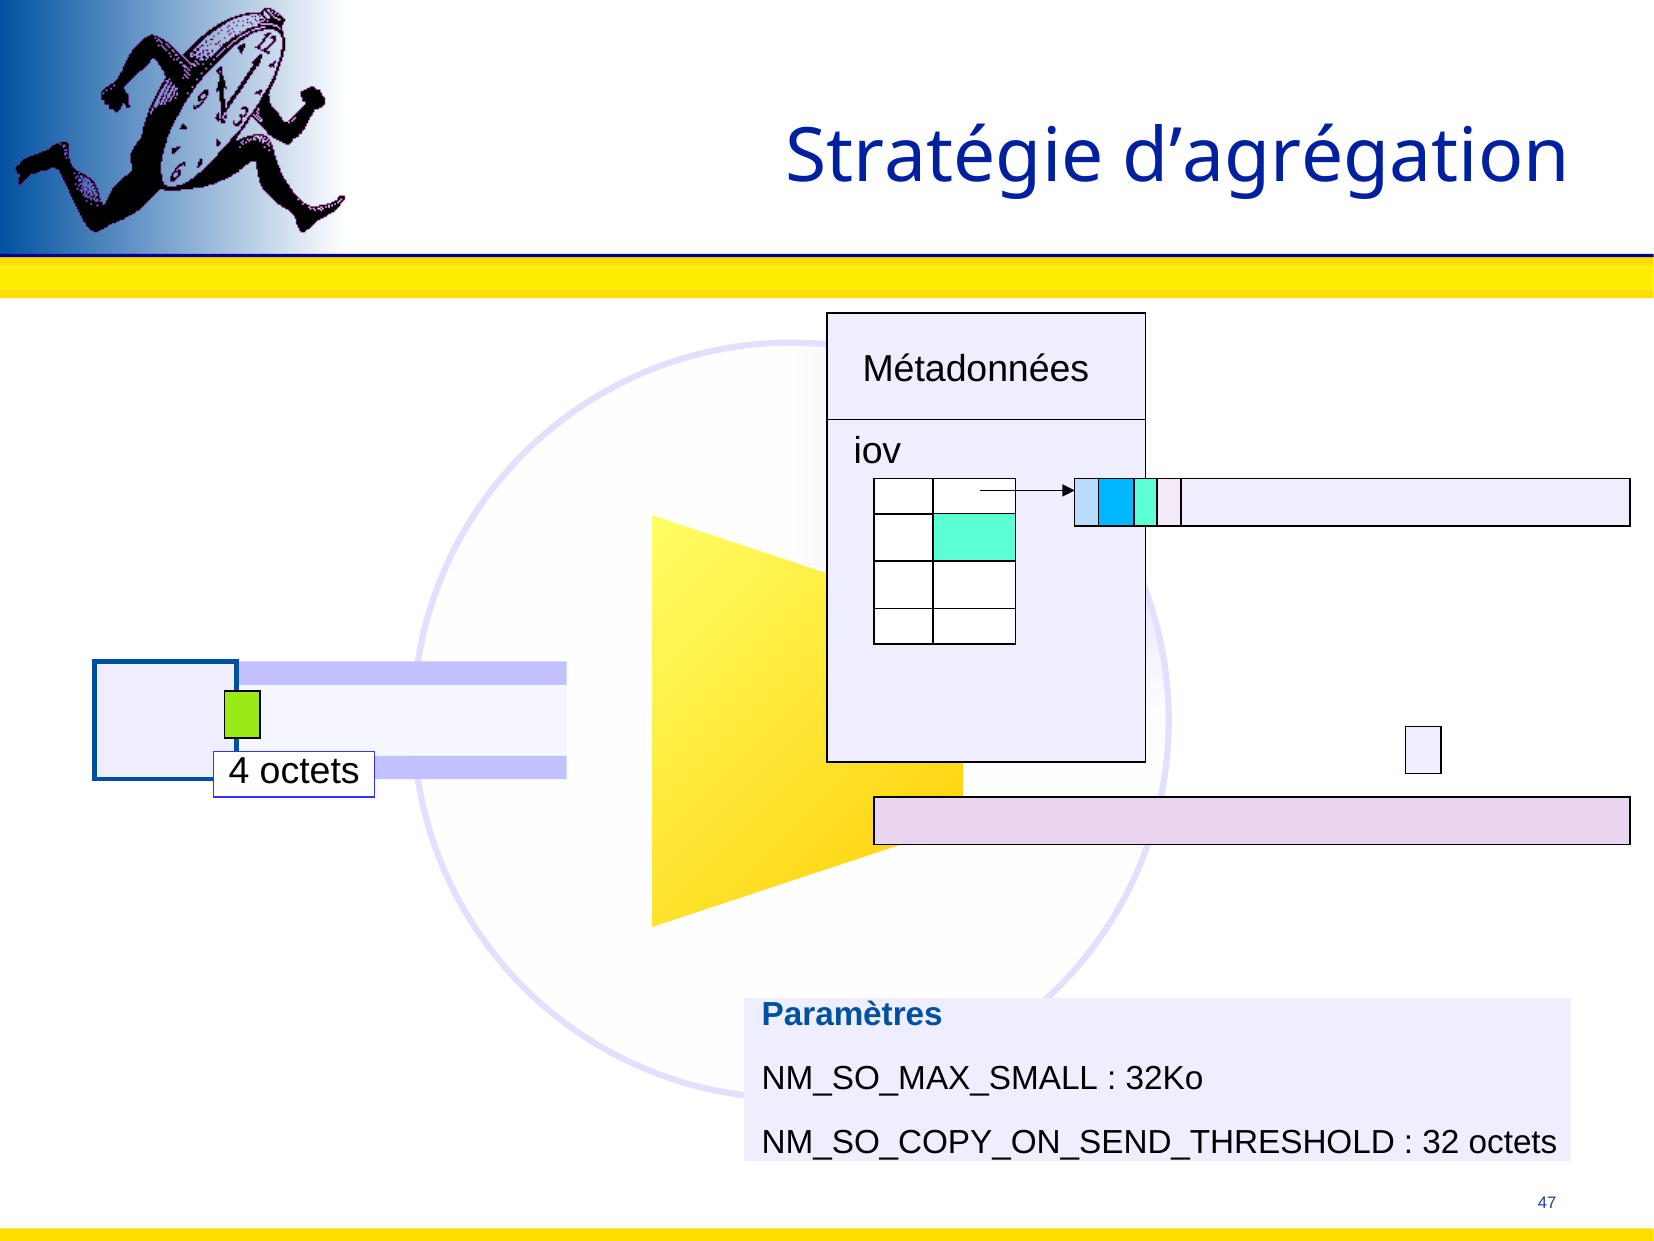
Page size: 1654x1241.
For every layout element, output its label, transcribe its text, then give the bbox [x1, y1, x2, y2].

text_box [1405, 726, 1442, 774]
text_box Métadonnées [847, 350, 1104, 396]
text_box 4 octets [213, 751, 375, 798]
text_box Paramètres NM_SO_MAX_SMALL : 32Ko NM_SO_COPY_ON_SEND_THRESHOLD : 32 octets [744, 998, 1571, 1161]
text_box iov [838, 431, 917, 477]
picture [14, 0, 353, 245]
text_box [94, 312, 1630, 1096]
title Stratégie d’agrégation [372, 49, 1571, 257]
